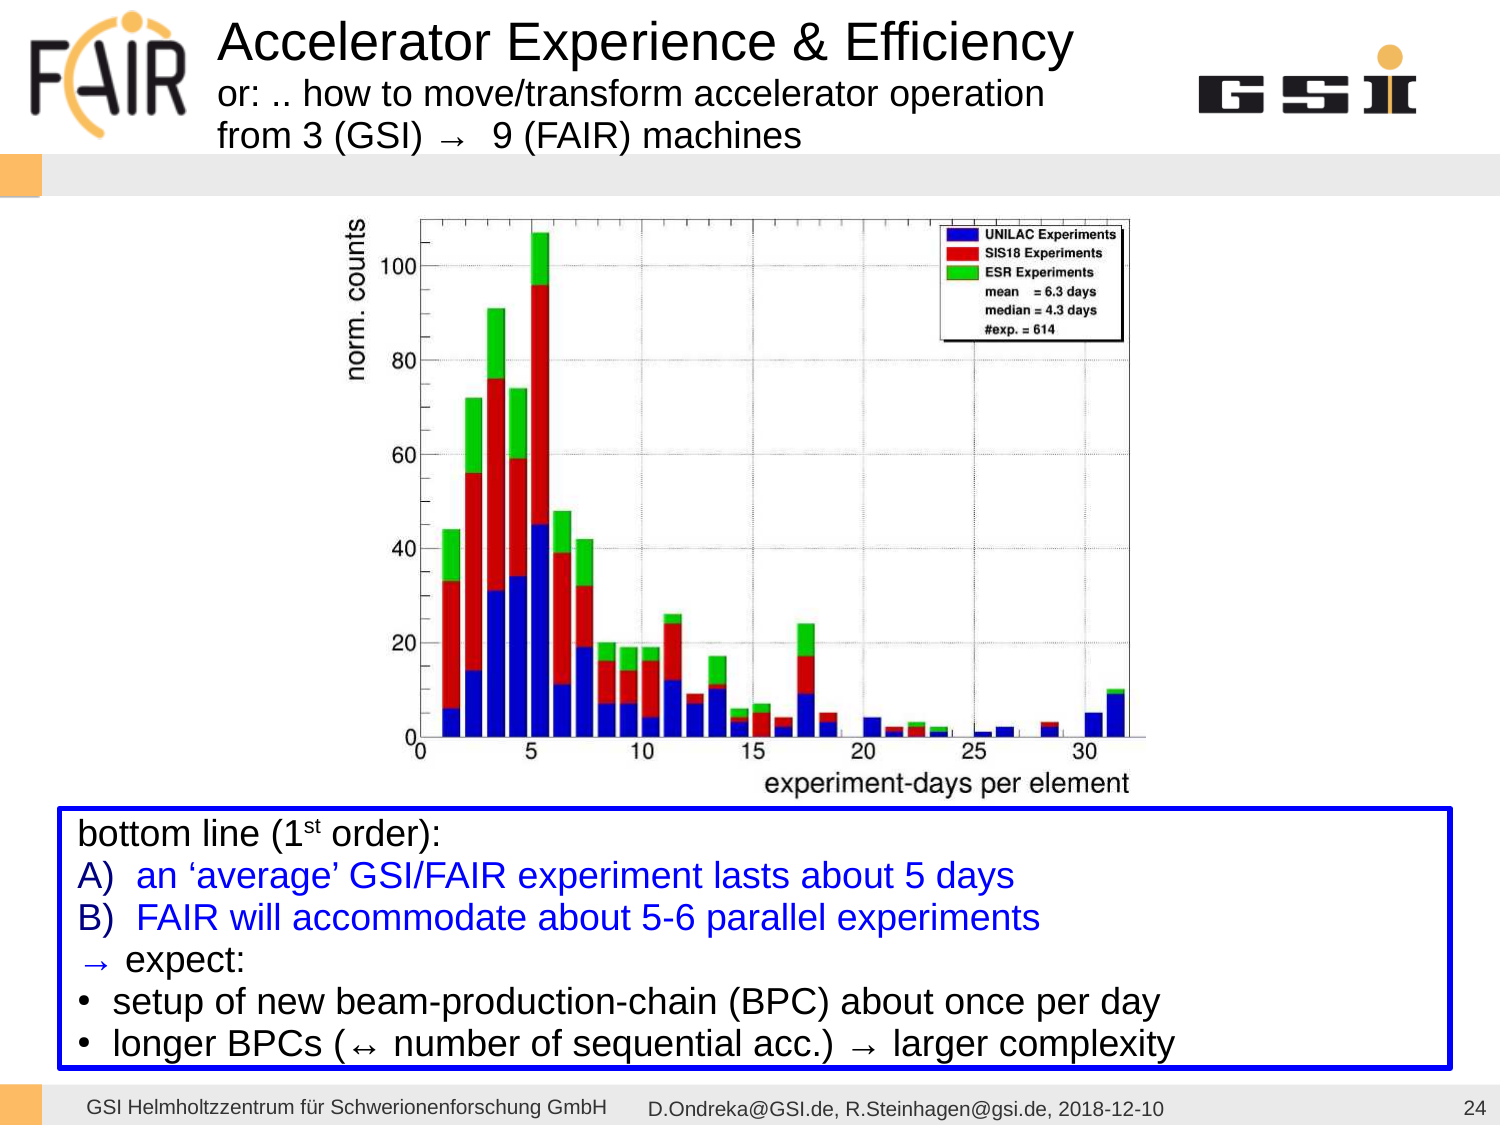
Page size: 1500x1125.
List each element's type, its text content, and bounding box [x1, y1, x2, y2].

picture [1197, 42, 1419, 117]
text_box bottom line (1st order): an ‘average’ GSI/FAIR experiment lasts about 5 days FAIR will accommodate about 5-6 parallel experiments → expect: setup of new beam-production-chain (BPC) about once per day longer BPCs (↔ number of sequential acc.) → larger complexity [59, 808, 1451, 1069]
picture [322, 207, 1146, 808]
picture [30, 9, 187, 141]
title Accelerator Experience & Efficiency or: .. how to move/transform accelerator operation from 3 (GSI) → 9 (FAIR) machines [217, 11, 1180, 157]
